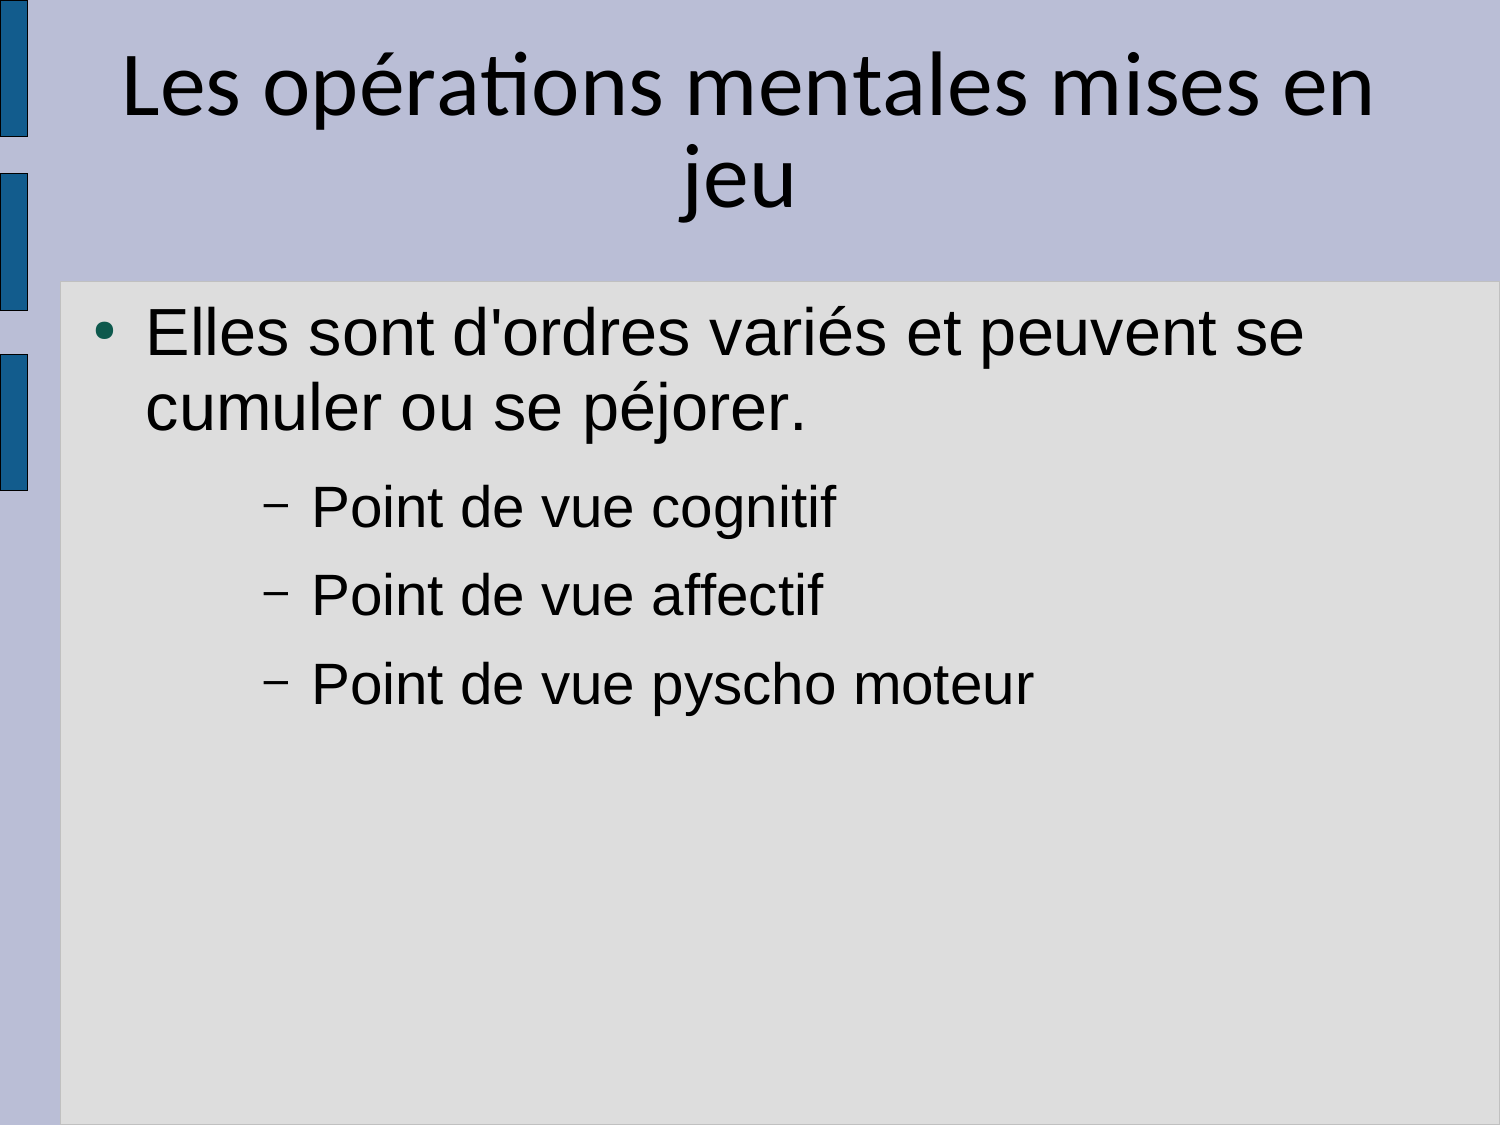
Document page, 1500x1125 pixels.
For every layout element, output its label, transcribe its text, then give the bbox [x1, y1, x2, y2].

list Elles sont d'ordres variés et peuvent se cumuler ou se péjorer. Point de vue cognitif Point de vue affectif Point de vue pyscho moteur [75, 295, 1425, 991]
title Les opérations mentales mises en jeu [75, 26, 1425, 251]
